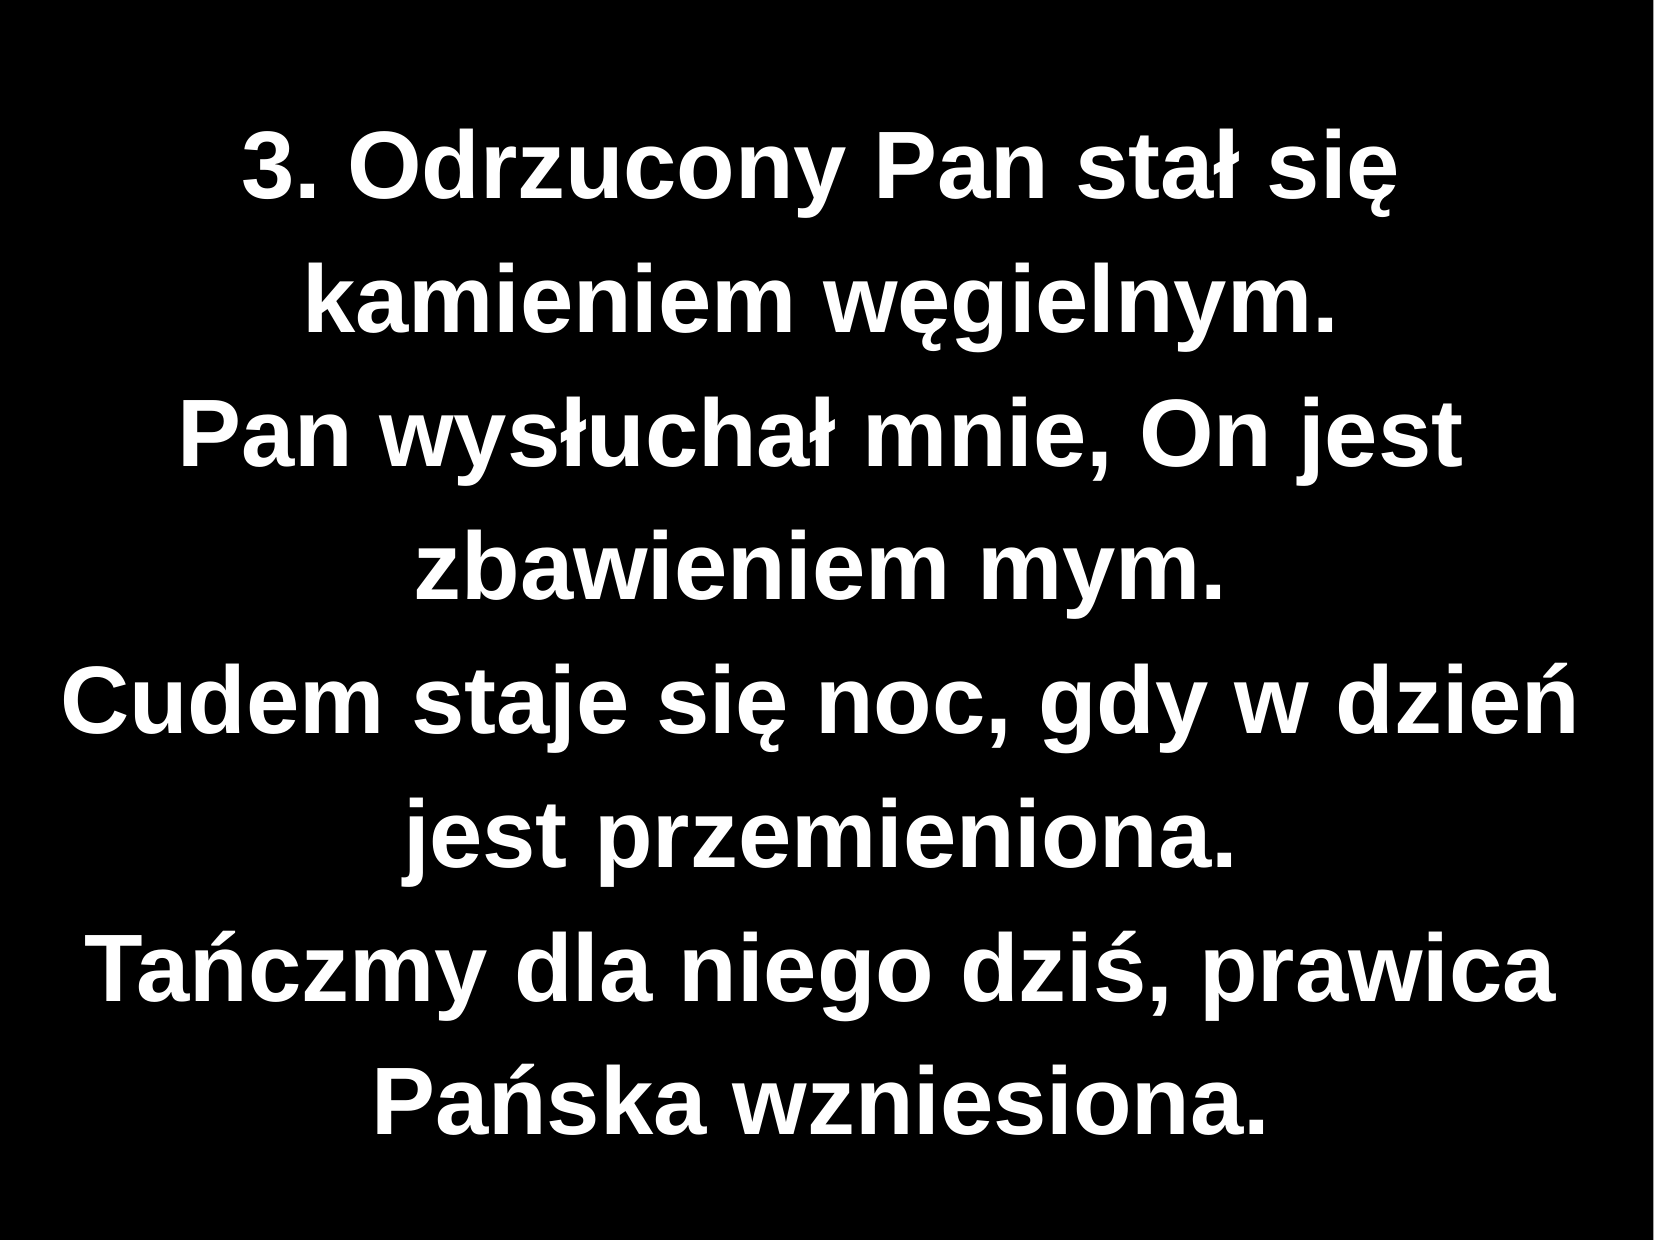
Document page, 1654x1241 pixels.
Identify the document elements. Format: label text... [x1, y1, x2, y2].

subtitle 3. Odrzucony Pan stał się kamieniem węgielnym. Pan wysłuchał mnie, On jest zbawieniem mym. Cudem staje się noc, gdy w dzień jest przemieniona. Tańczmy dla niego dziś, prawica Pańska wzniesiona. [0, 0, 1642, 1241]
